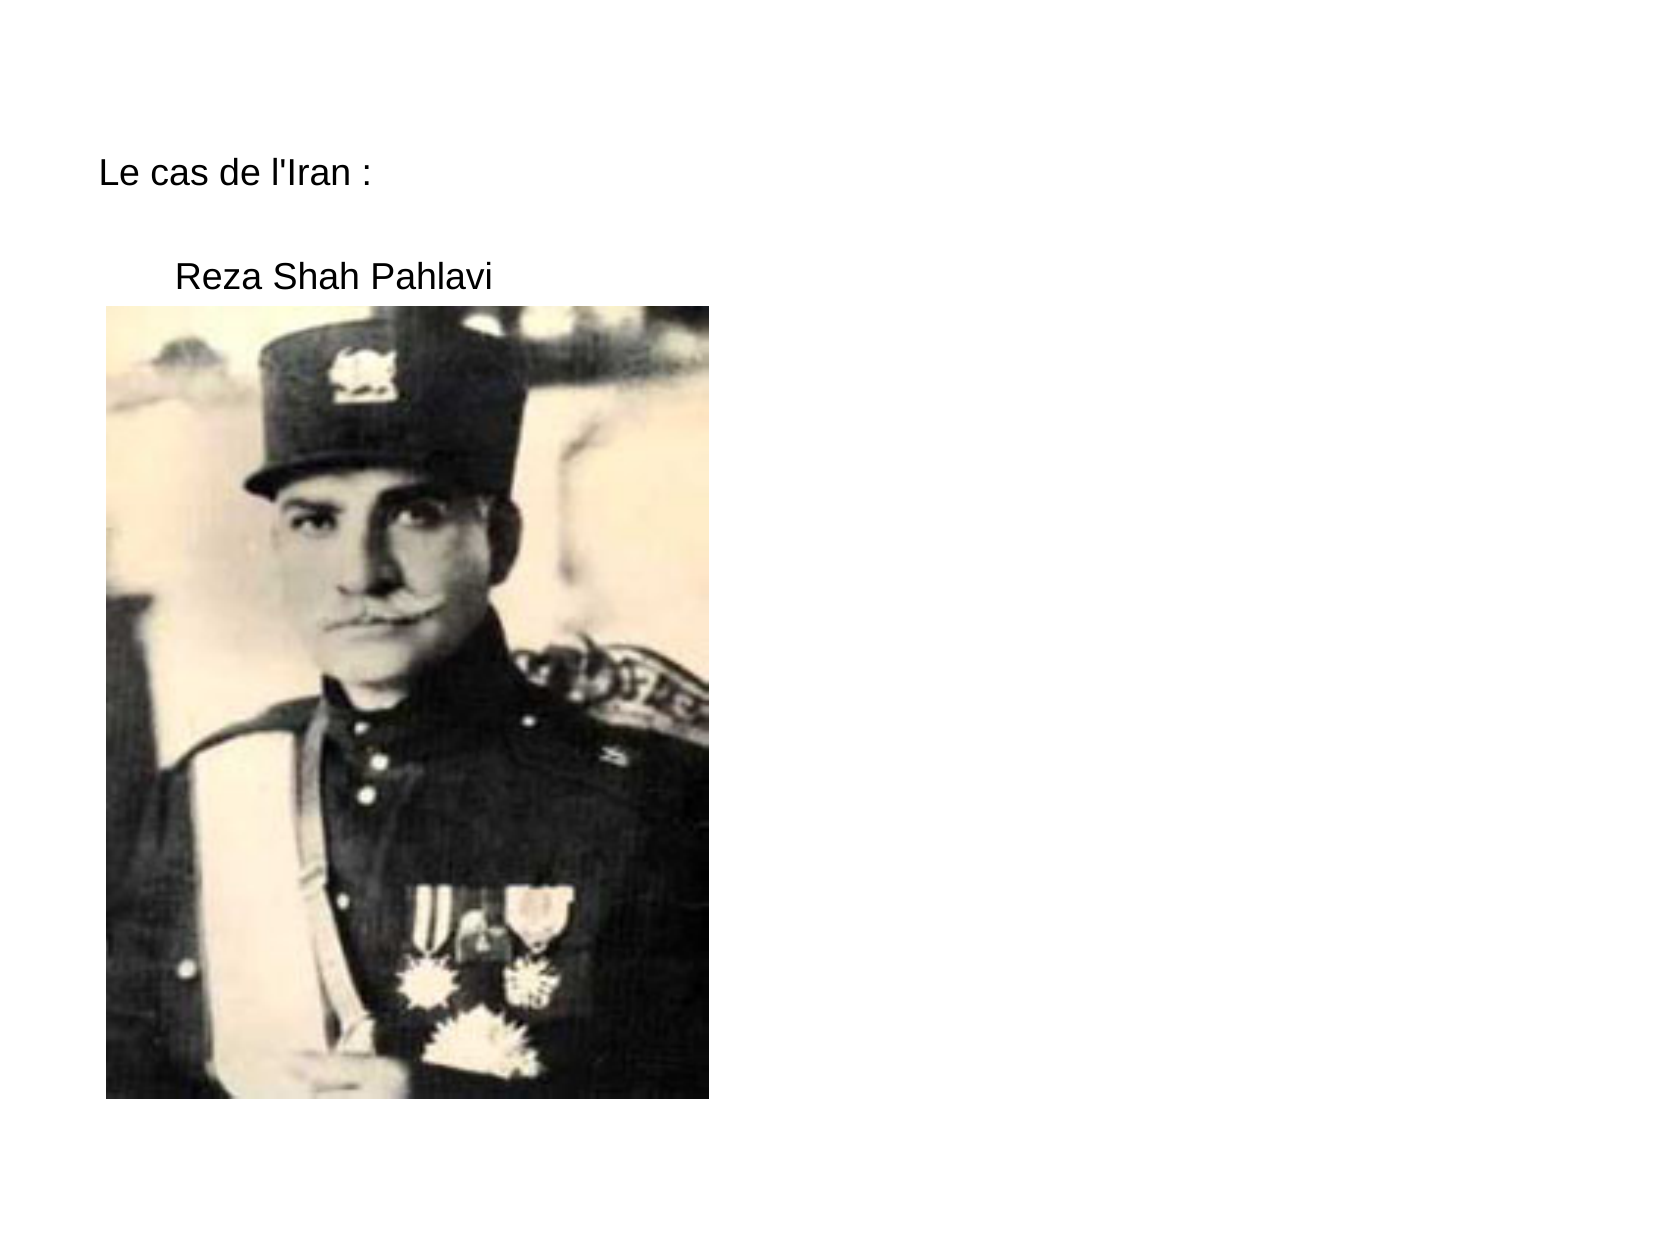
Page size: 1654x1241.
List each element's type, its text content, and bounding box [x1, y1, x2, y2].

text_box Le cas de l'Iran : [83, 143, 388, 201]
text_box Reza Shah Pahlavi [160, 248, 508, 305]
picture [106, 306, 709, 1099]
